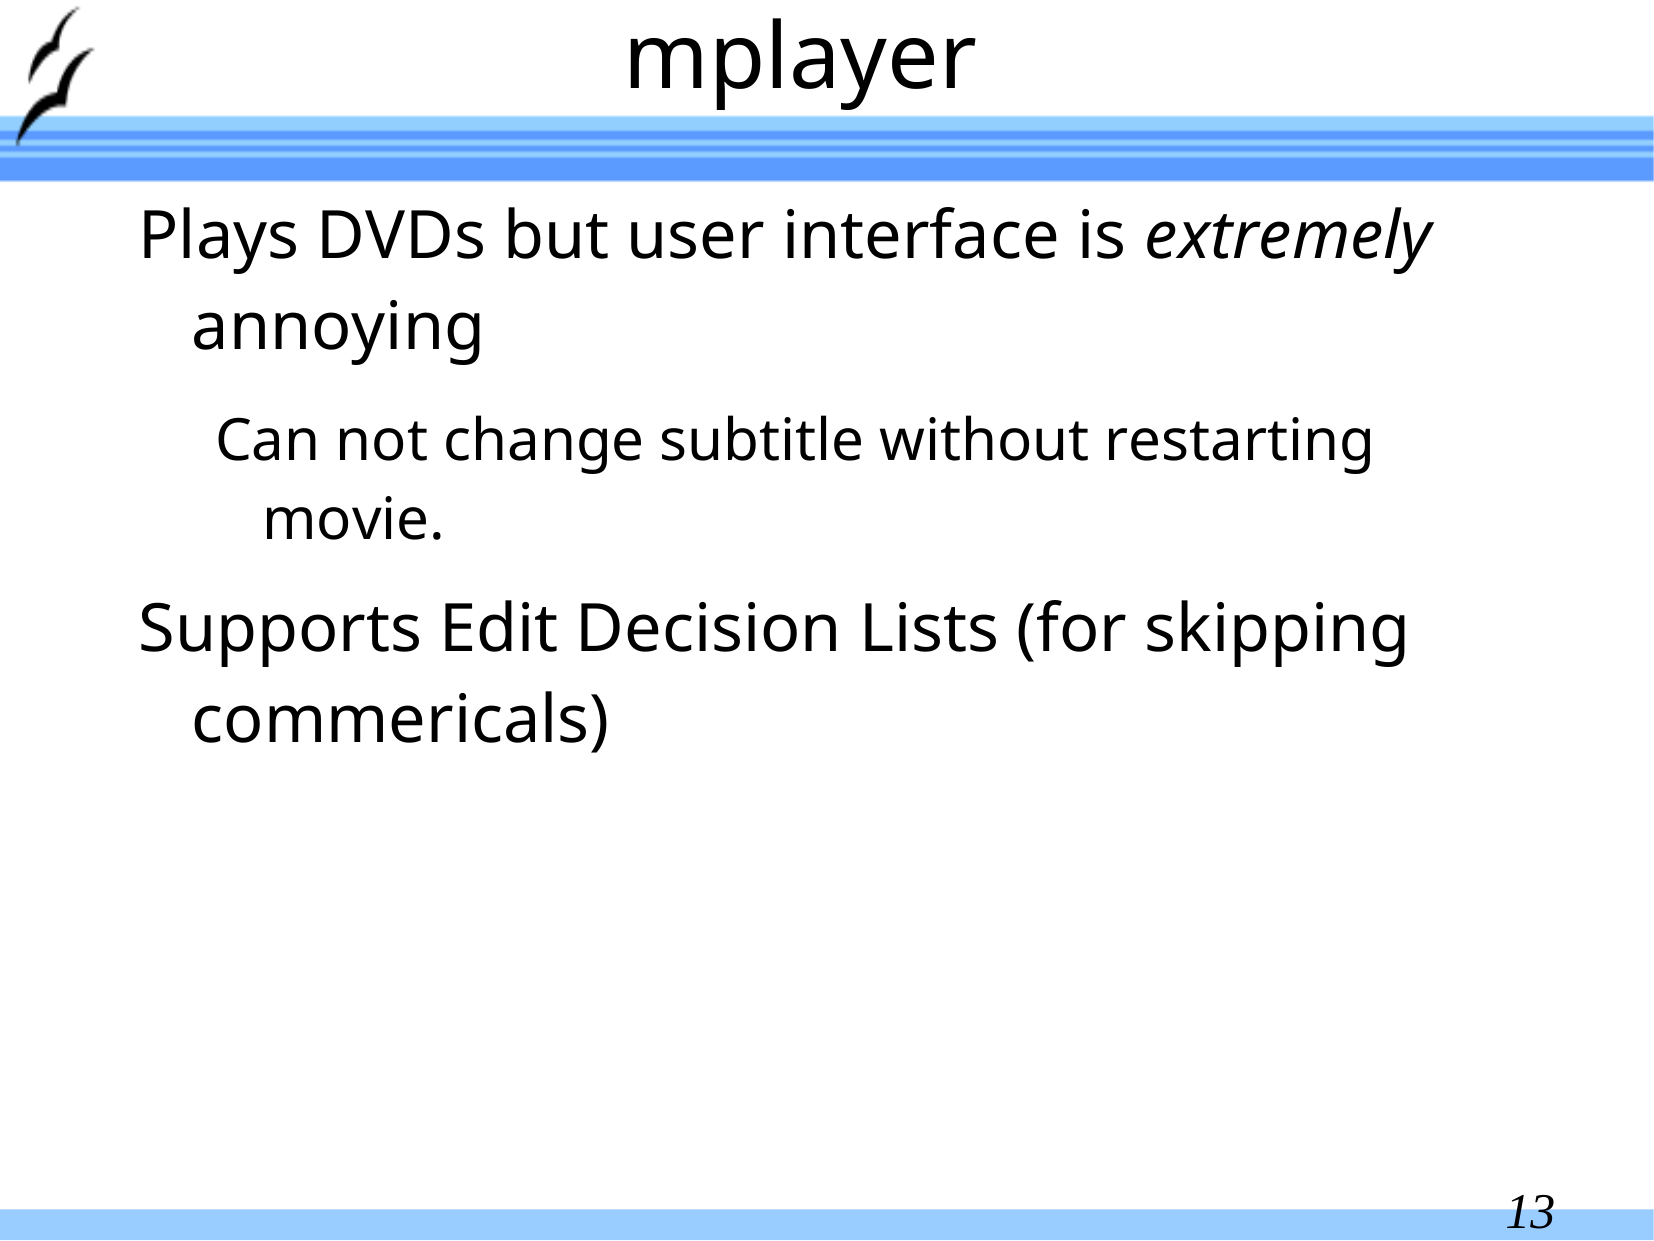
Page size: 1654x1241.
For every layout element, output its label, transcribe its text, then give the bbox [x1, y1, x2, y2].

title mplayer [94, 0, 1507, 121]
list Plays DVDs but user interface is extremely annoying Can not change subtitle without restarting movie. Supports Edit Decision Lists (for skipping commericals) [120, 187, 1533, 1195]
picture [0, 0, 1654, 188]
